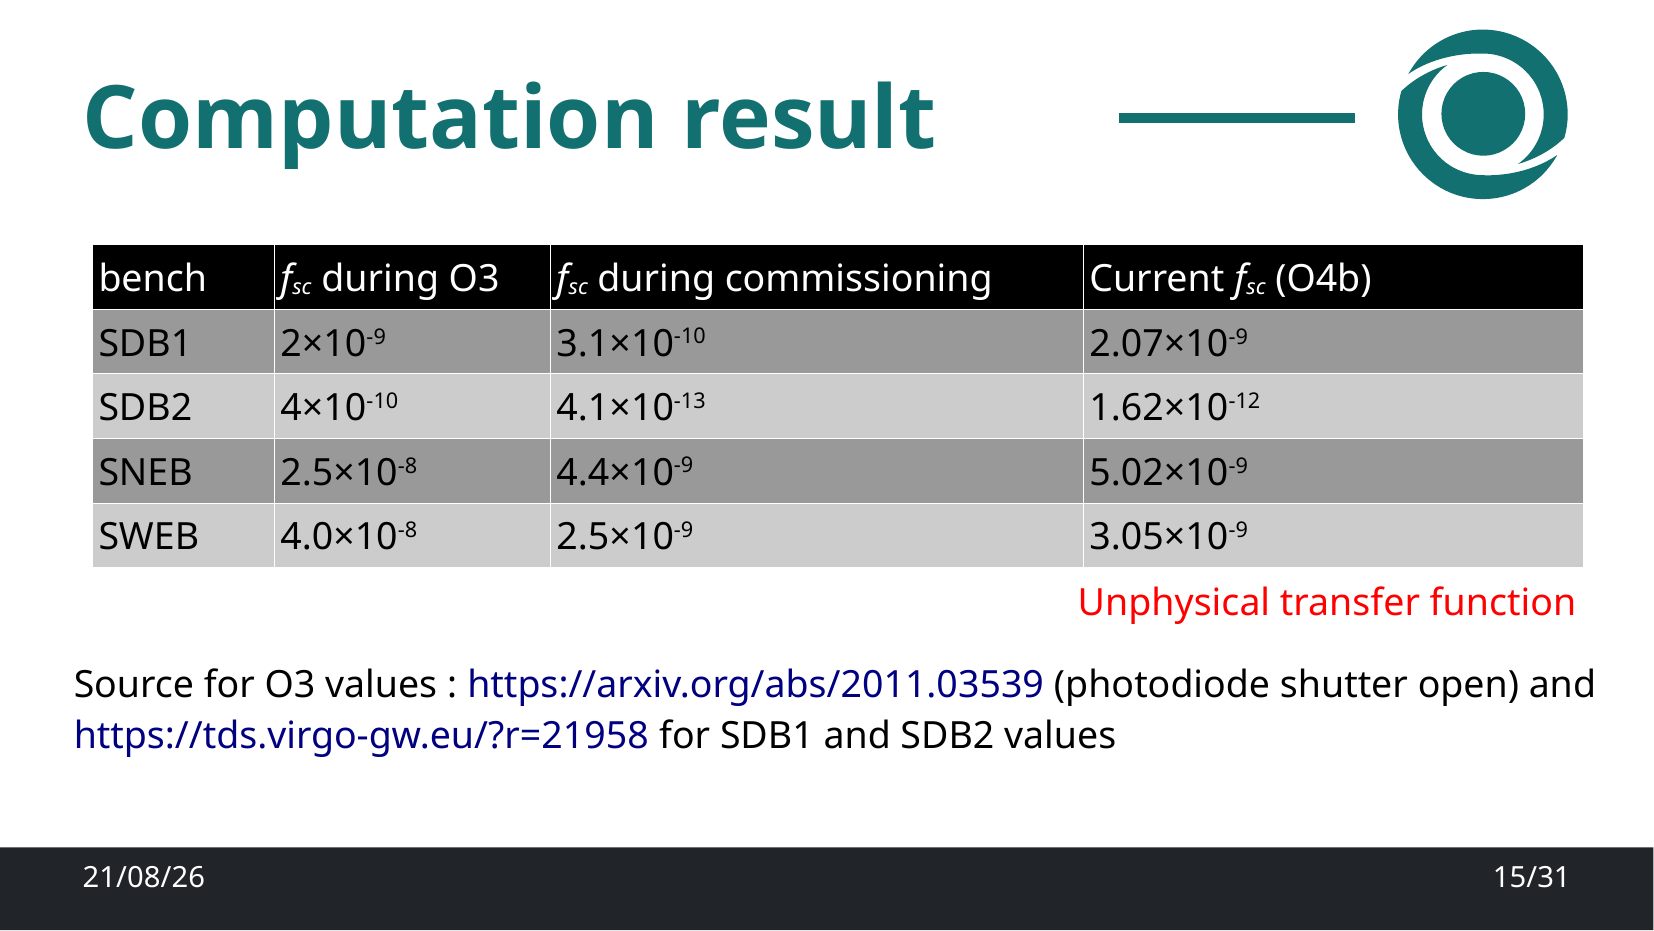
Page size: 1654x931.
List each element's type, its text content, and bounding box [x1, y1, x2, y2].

table_header Current fsc (O4b) [1084, 245, 1583, 309]
table_cell SDB1 [93, 310, 274, 373]
table_cell 2.5×10-9 [551, 504, 1083, 567]
table_cell 4.1×10-13 [551, 374, 1083, 438]
title Computation result [82, 37, 1241, 193]
table_header bench [93, 245, 274, 309]
table_cell 2×10-9 [275, 310, 550, 373]
table_cell SDB2 [93, 374, 274, 438]
table_cell SWEB [93, 504, 274, 567]
table_cell 3.1×10-10 [551, 310, 1083, 373]
table_cell 5.02×10-9 [1084, 439, 1583, 503]
table_cell SNEB [93, 439, 274, 503]
table_cell 1.62×10-12 [1084, 374, 1583, 438]
table_header fsc during O3 [275, 245, 550, 309]
table_cell 2.07×10-9 [1084, 310, 1583, 373]
table_header fsc during commissioning [551, 245, 1083, 309]
text_box Source for O3 values : https://arxiv.org/abs/2011.03539 (photodiode shutter open) and https://tds.virgo-gw.eu/?r=21958 for SDB1 and SDB2 values [59, 649, 1625, 791]
table_cell 2.5×10-8 [275, 439, 550, 503]
table_cell 3.05×10-9 [1084, 504, 1583, 567]
table_cell 4.4×10-9 [551, 439, 1083, 503]
table_cell 4×10-10 [275, 374, 550, 438]
text_box Unphysical transfer function [1062, 567, 1625, 636]
table_cell 4.0×10-8 [275, 504, 550, 567]
